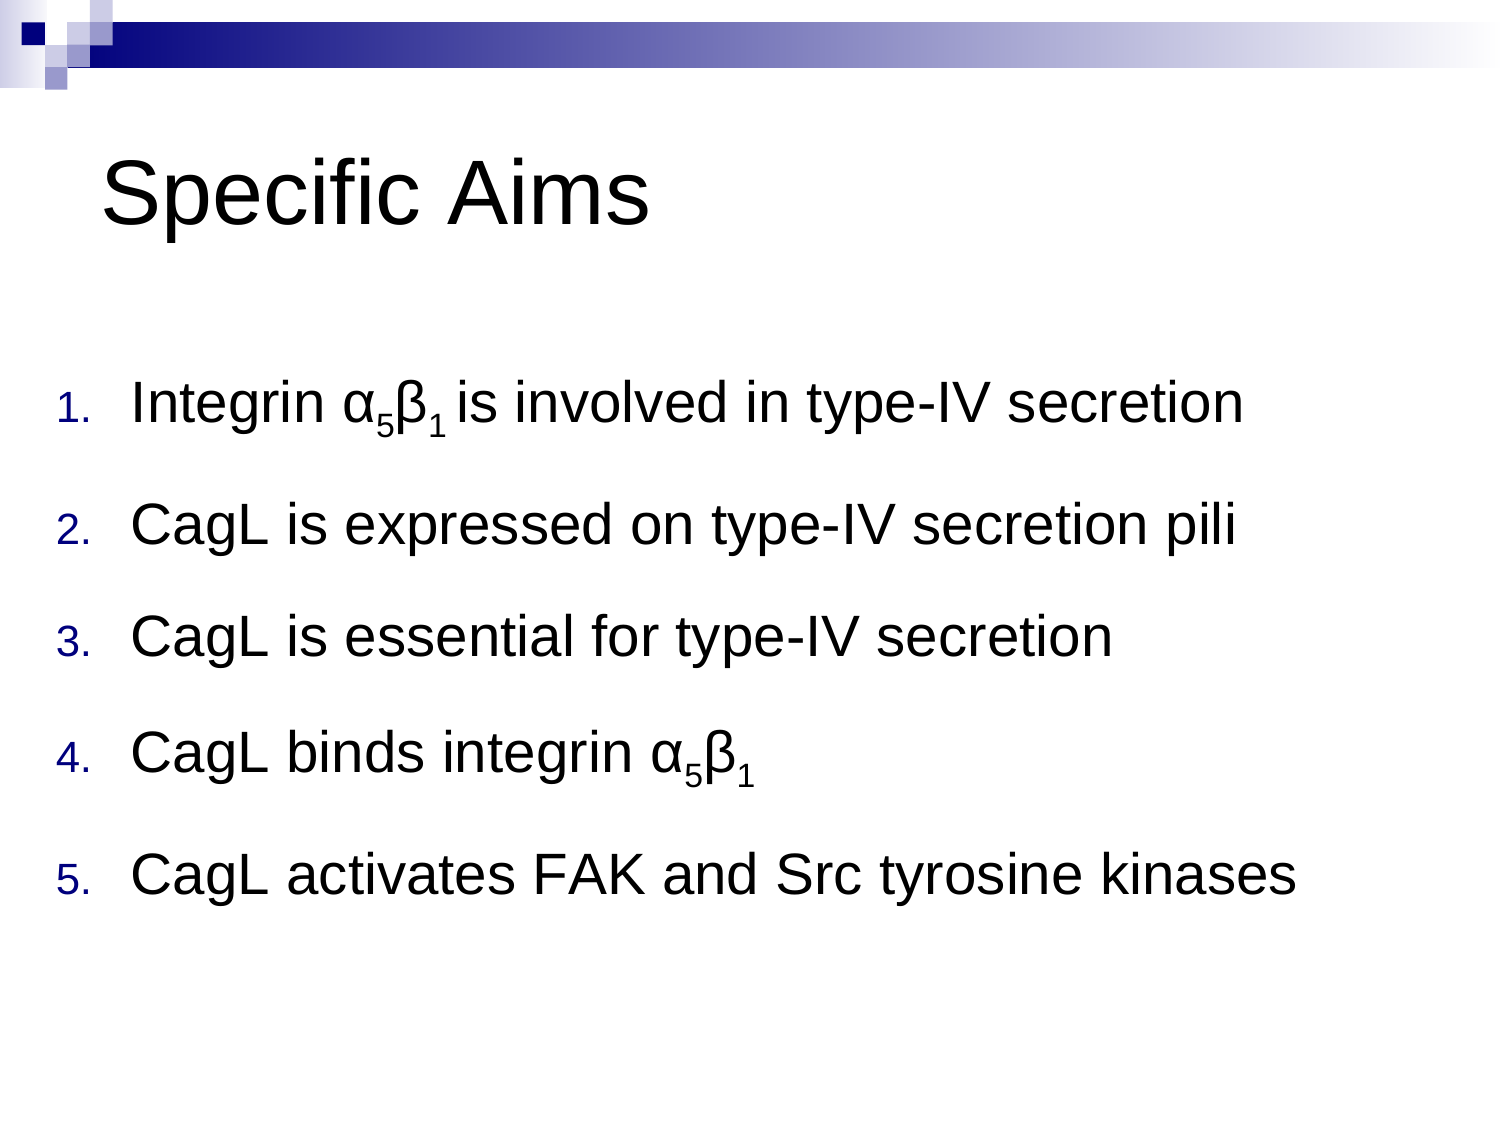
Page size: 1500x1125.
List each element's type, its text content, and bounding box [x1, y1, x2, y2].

list Integrin α5β1 is involved in type-IV secretion CagL is expressed on type-IV secretion pili CagL is essential for type-IV secretion CagL binds integrin α5β1 CagL activates FAK and Src tyrosine kinases [41, 324, 1467, 963]
title Specific Aims [85, 85, 1448, 290]
